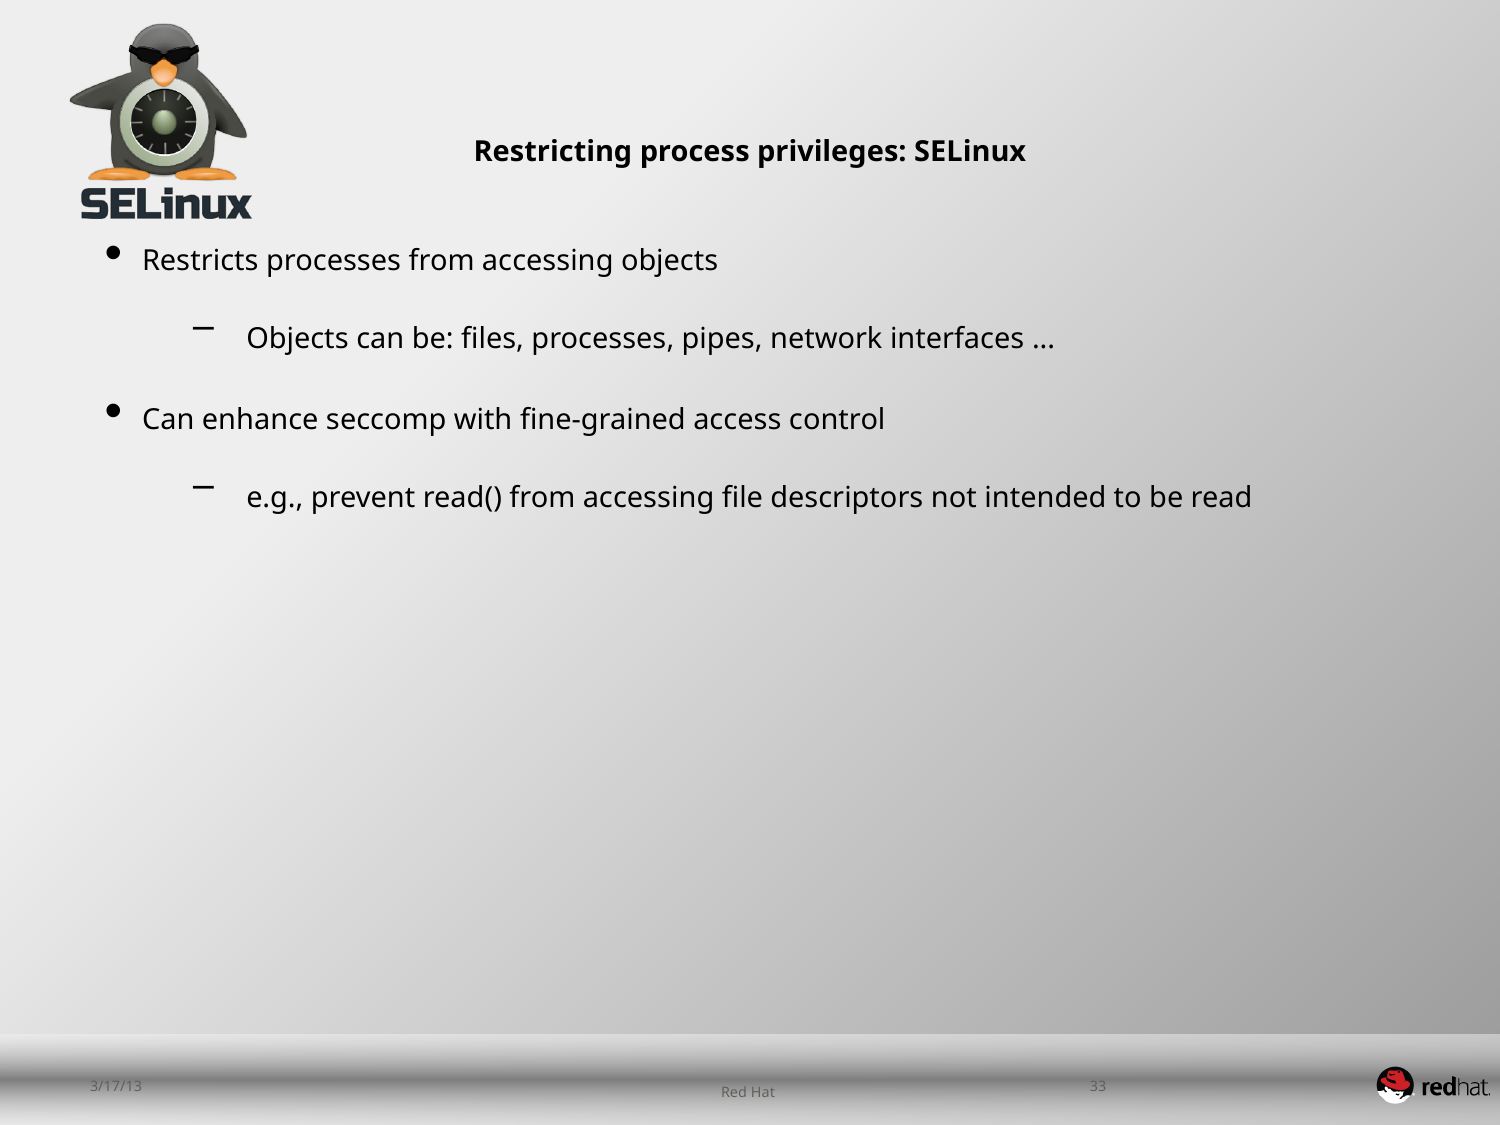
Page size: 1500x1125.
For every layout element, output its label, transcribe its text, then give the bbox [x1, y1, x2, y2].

list Restricts processes from accessing objects Objects can be: files, processes, pipes, network interfaces ... Can enhance seccomp with fine-grained access control e.g., prevent read() from accessing file descriptors not intended to be read [74, 209, 1425, 1012]
slide_number 3/17/13 [75, 1051, 425, 1112]
title Restricting process privileges: SELinux [256, 22, 1426, 188]
footer Red Hat [300, 1065, 1200, 1110]
slide_number <number> [1074, 1051, 1337, 1112]
picture [1364, 1057, 1500, 1110]
picture [60, 14, 256, 219]
